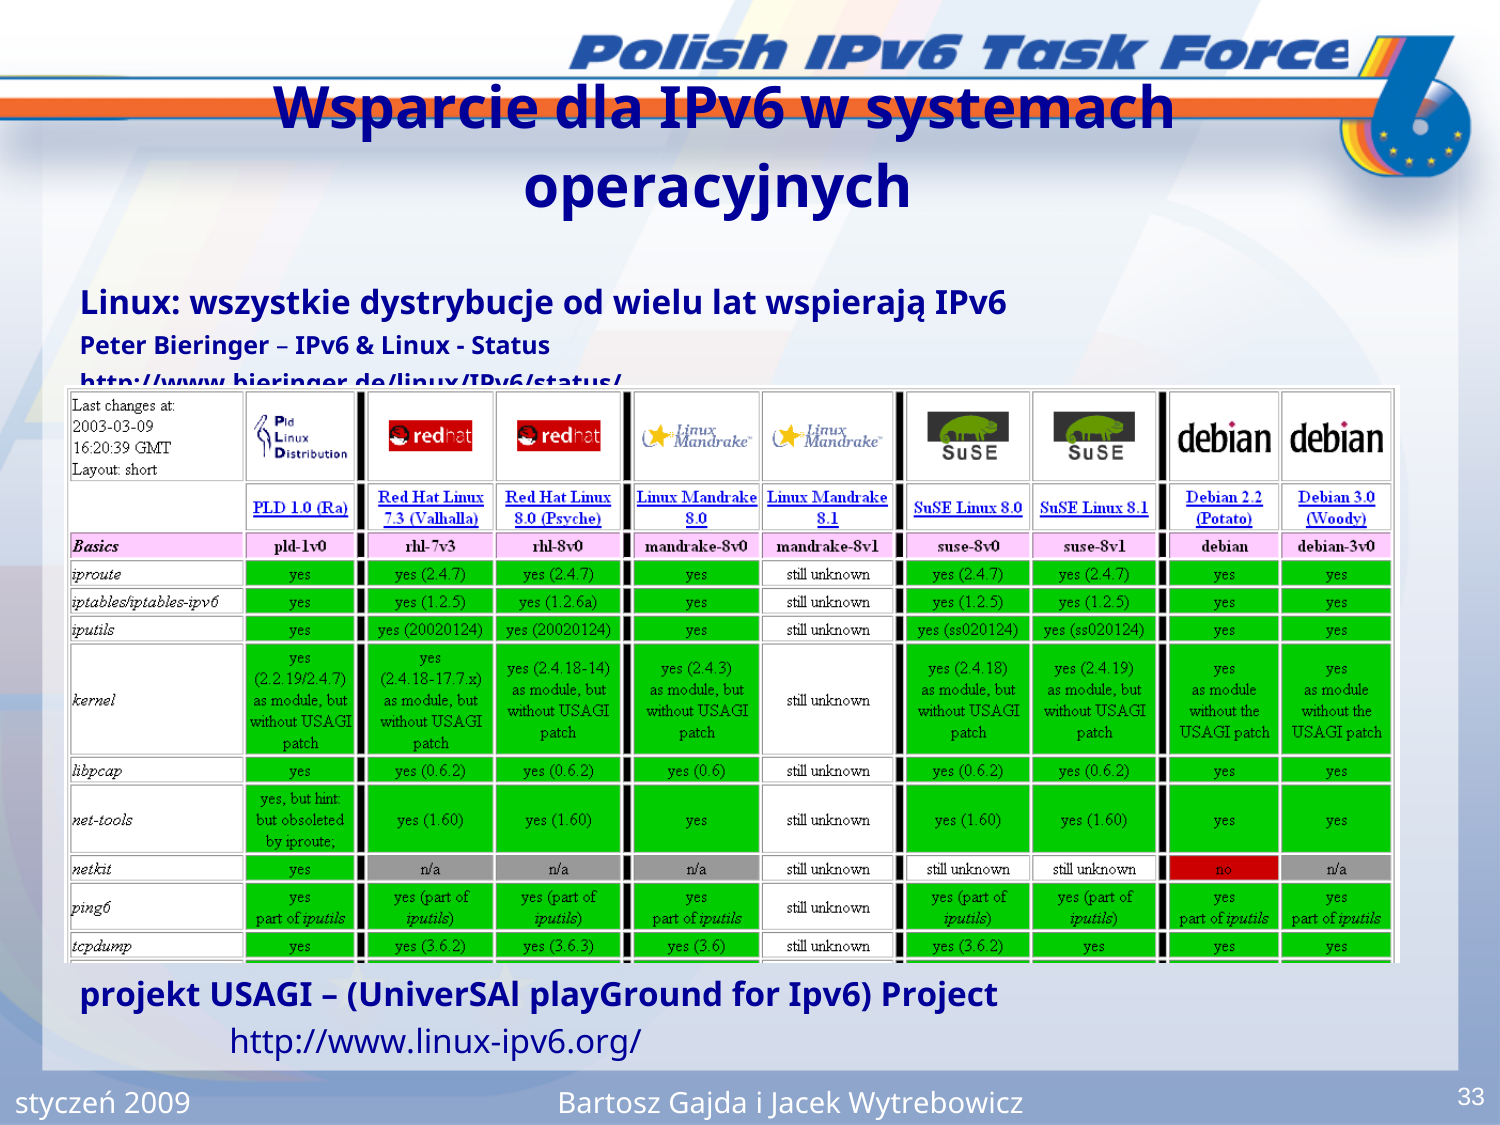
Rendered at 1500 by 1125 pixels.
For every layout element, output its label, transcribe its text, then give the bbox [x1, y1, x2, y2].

text_box Linux: wszystkie dystrybucje od wielu lat wspierają IPv6 Peter Bieringer – IPv6 & Linux - Status http://www.bieringer.de/linux/IPv6/status/ [64, 267, 1341, 385]
picture [0, 0, 1500, 1125]
text_box projekt USAGI – (UniverSAl playGround for Ipv6) Project http://www.linux-ipv6.org/ [64, 958, 1025, 1071]
text_box Wsparcie dla IPv6 w systemach operacyjnych [88, 137, 1363, 232]
